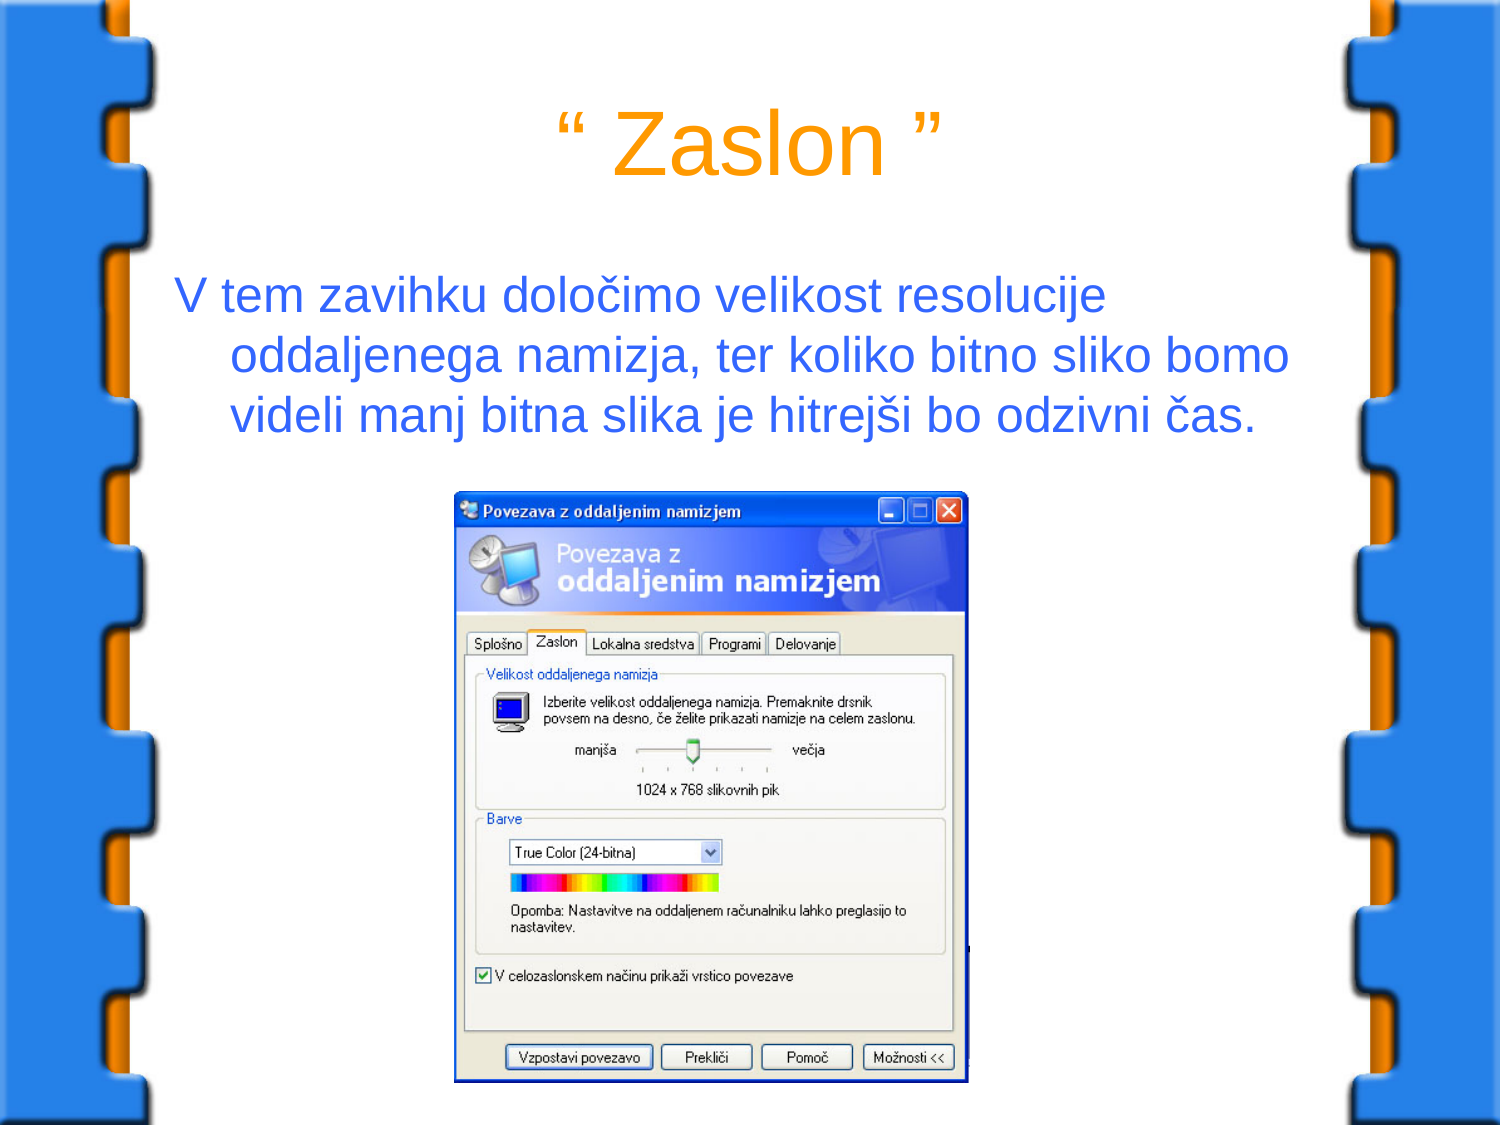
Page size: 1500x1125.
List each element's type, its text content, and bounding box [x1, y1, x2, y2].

picture [0, 0, 220, 1125]
list V tem zavihku določimo velikost resolucije oddaljenega namizja, ter koliko bitno sliko bomo videli manj bitna slika je hitrejši bo odzivni čas. [159, 255, 1365, 998]
picture [1280, 0, 1500, 1125]
title “ Zaslon ” [159, 45, 1341, 233]
picture [454, 491, 970, 1083]
